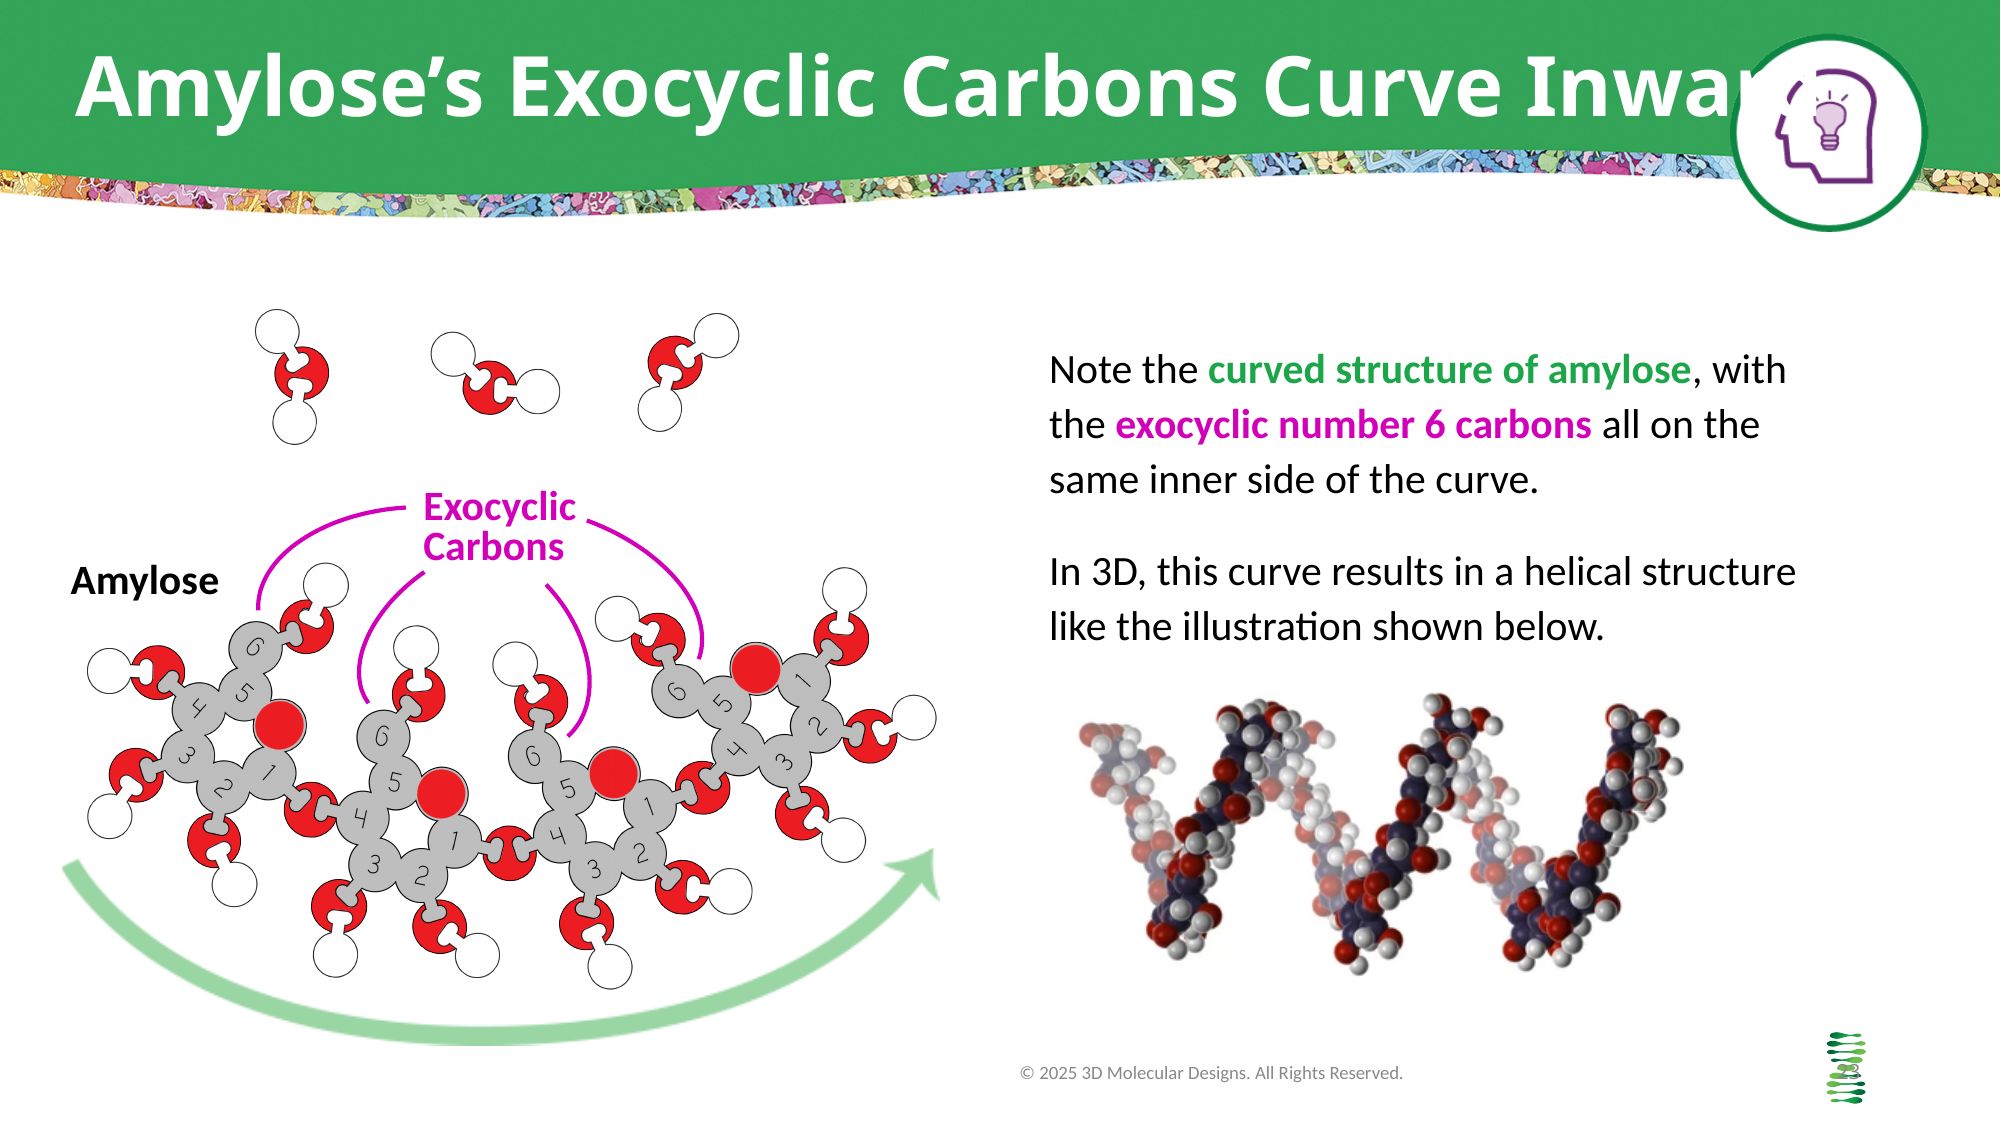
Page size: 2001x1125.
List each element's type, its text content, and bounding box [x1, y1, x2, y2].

text_box Exocyclic Carbons [408, 481, 594, 579]
text_box Amylose [55, 544, 241, 611]
picture [421, 322, 561, 417]
title Amylose’s Exocyclic Carbons Curve Inward [0, 31, 1900, 128]
picture [1071, 673, 1696, 997]
picture [632, 304, 748, 437]
picture [246, 300, 339, 448]
slide_number 23 [1821, 1042, 1929, 1103]
text_box Note the curved structure of amylose, with the exocyclic number 6 carbons all on the same inner side of the curve. In 3D, this curve results in a helical structure like the illustration shown below. [1034, 328, 1853, 759]
picture [62, 555, 944, 1046]
